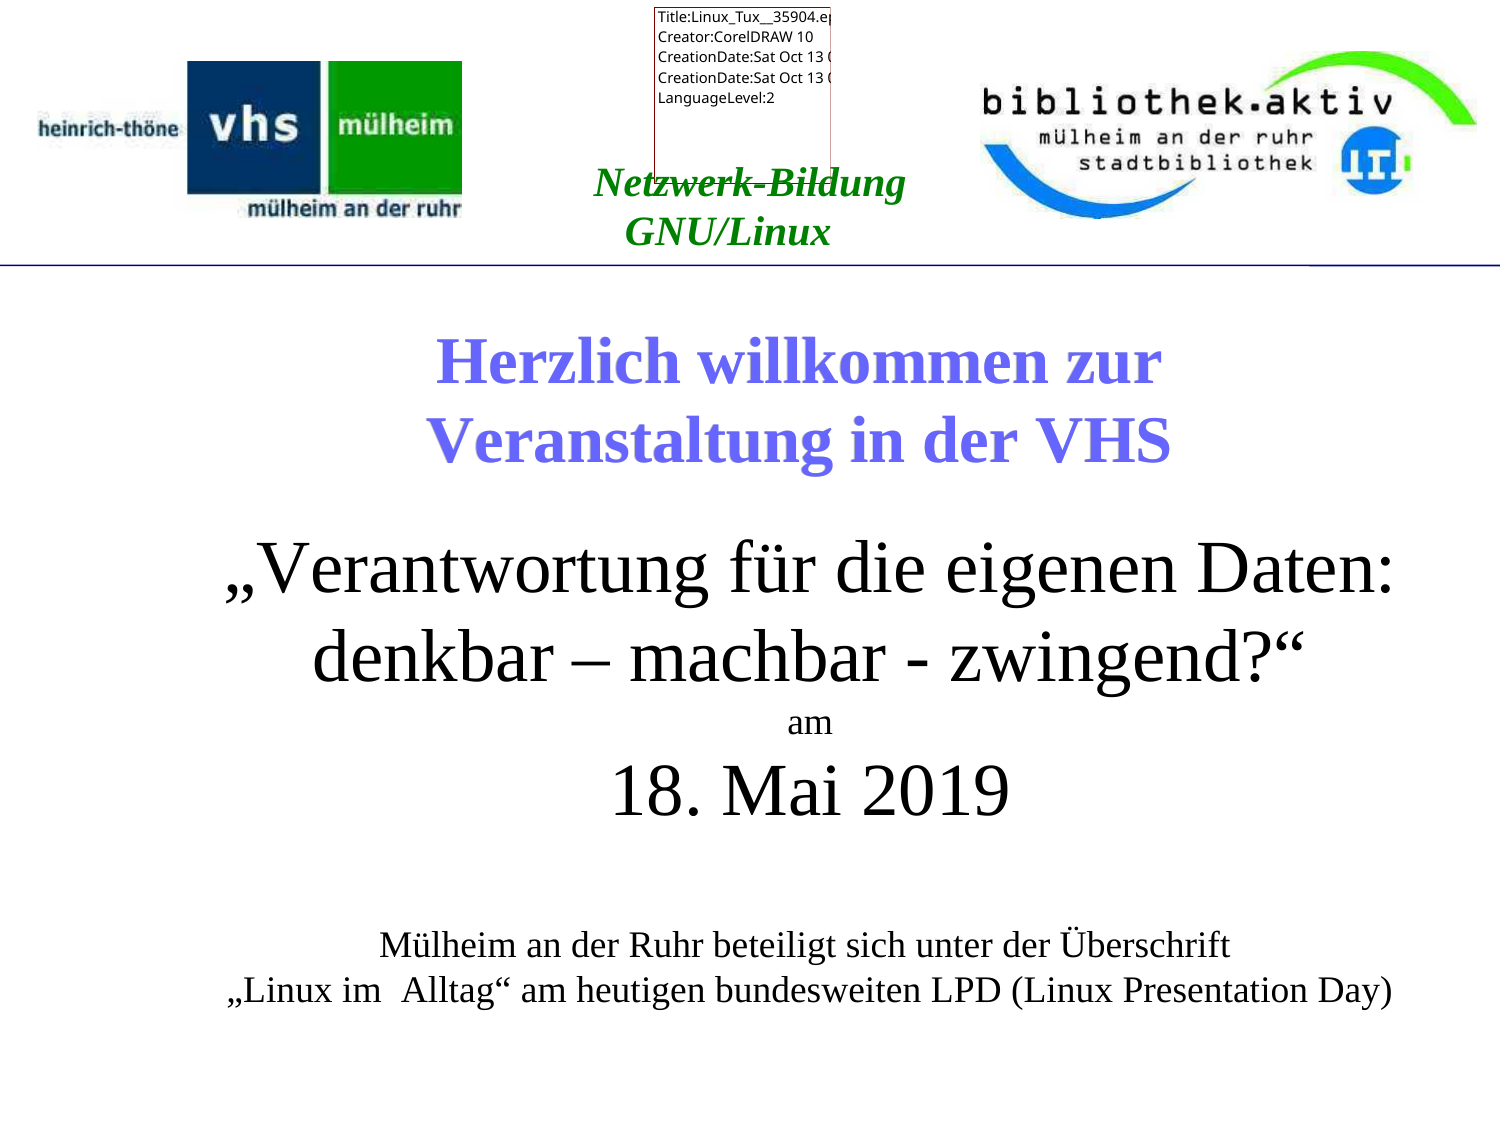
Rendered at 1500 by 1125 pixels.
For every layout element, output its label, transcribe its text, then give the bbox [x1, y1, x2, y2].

text_box Herzlich willkommen zur Veranstaltung in der VHS [372, 312, 1229, 487]
text_box Netzwerk-Bildung GNU/Linux [578, 149, 934, 264]
picture [653, 6, 831, 149]
picture [980, 51, 1477, 219]
picture [37, 61, 462, 218]
text_box „Verantwortung für die eigenen Daten: denkbar – machbar - zwingend?“ am 18. Mai 2019 Mülheim an der Ruhr beteiligt sich unter der Überschrift „Linux im Alltag“ am heutigen bundesweiten LPD (Linux Presentation Day) [202, 513, 1418, 1108]
